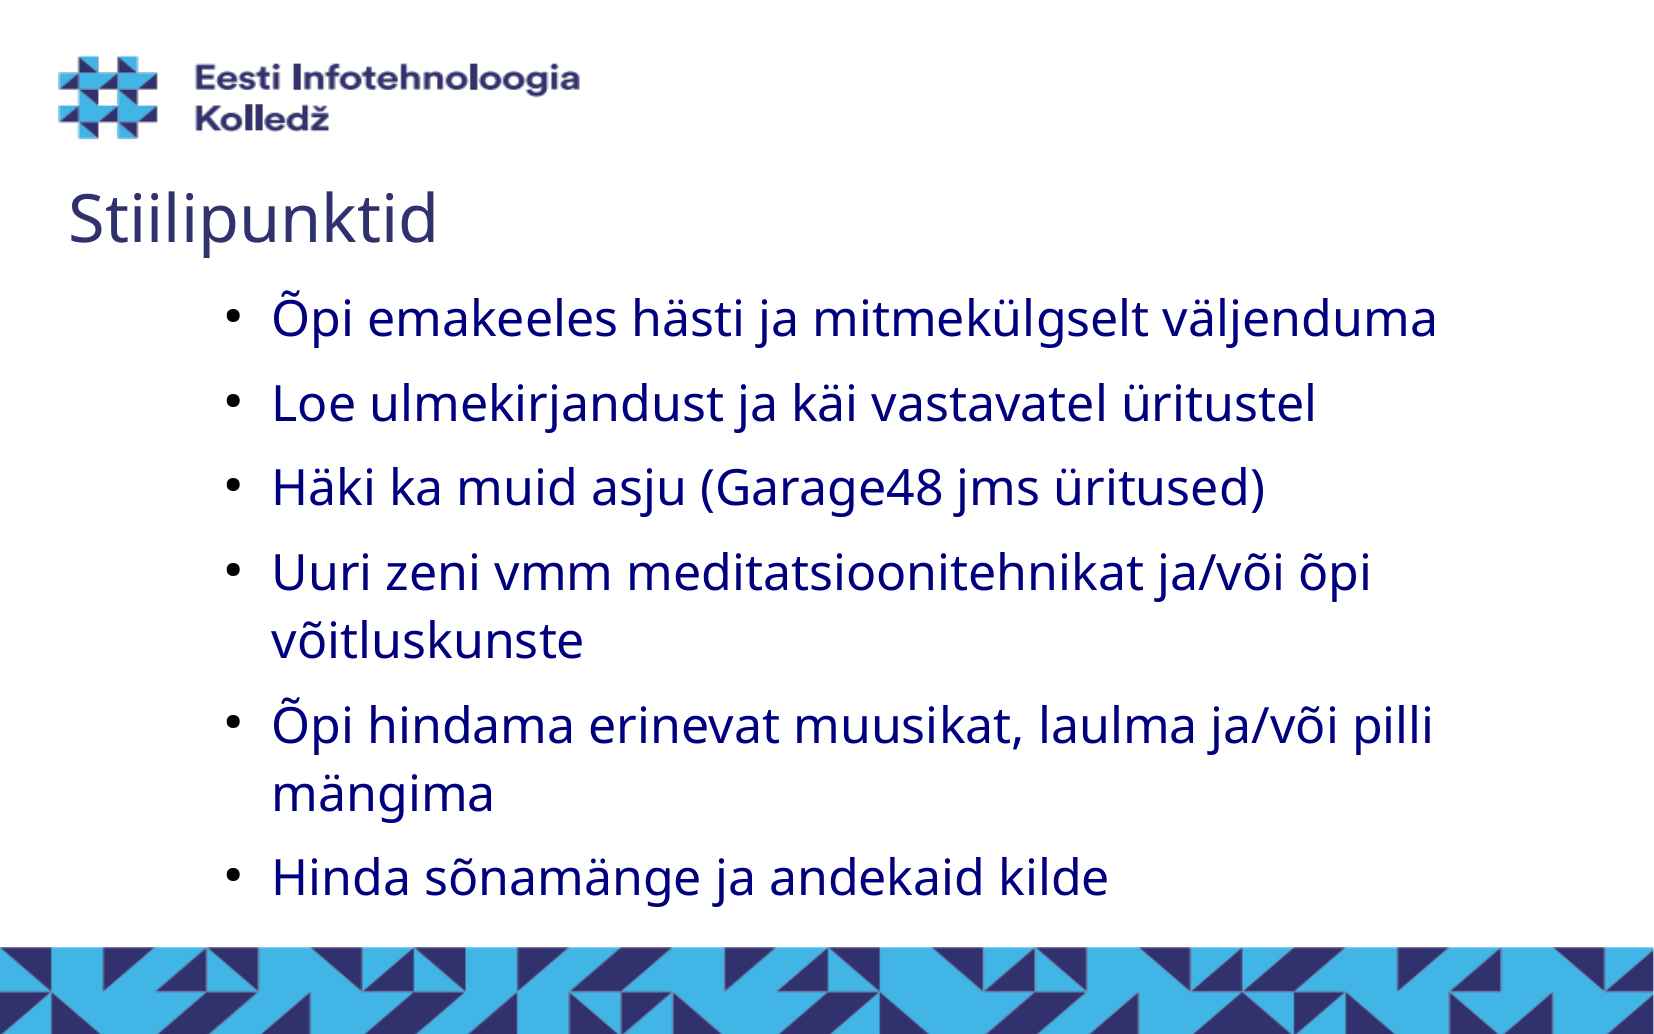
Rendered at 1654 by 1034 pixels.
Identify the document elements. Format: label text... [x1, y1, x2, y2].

list Õpi emakeeles hästi ja mitmekülgselt väljenduma Loe ulmekirjandust ja käi vastavatel üritustel Häki ka muid asju (Garage48 jms üritused) Uuri zeni vmm meditatsioonitehnikat ja/või õpi võitluskunste Õpi hindama erinevat muusikat, laulma ja/või pilli mängima Hinda sõnamänge ja andekaid kilde [59, 283, 1595, 936]
title Stiilipunktid [68, 147, 1536, 283]
